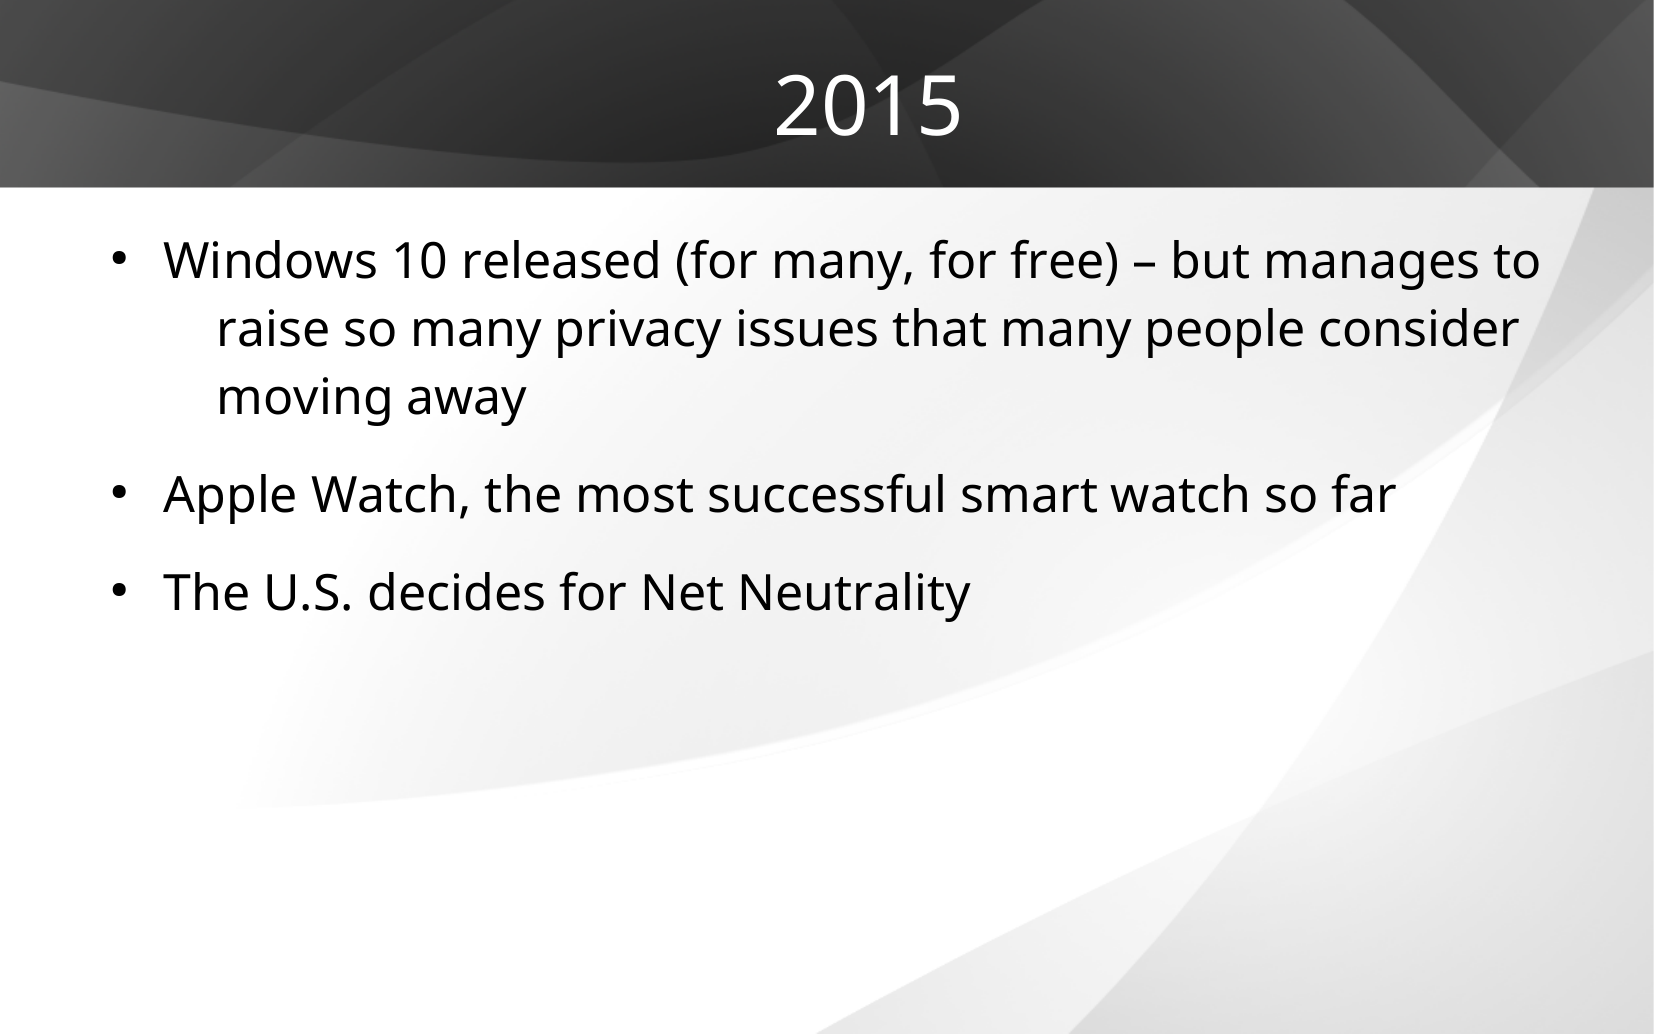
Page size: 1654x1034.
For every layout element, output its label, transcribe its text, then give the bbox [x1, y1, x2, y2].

list Windows 10 released (for many, for free) – but manages to raise so many privacy issues that many people consider moving away Apple Watch, the most successful smart watch so far The U.S. decides for Net Neutrality [75, 225, 1613, 1013]
title 2015 [124, 0, 1613, 208]
picture [0, 0, 1654, 1034]
